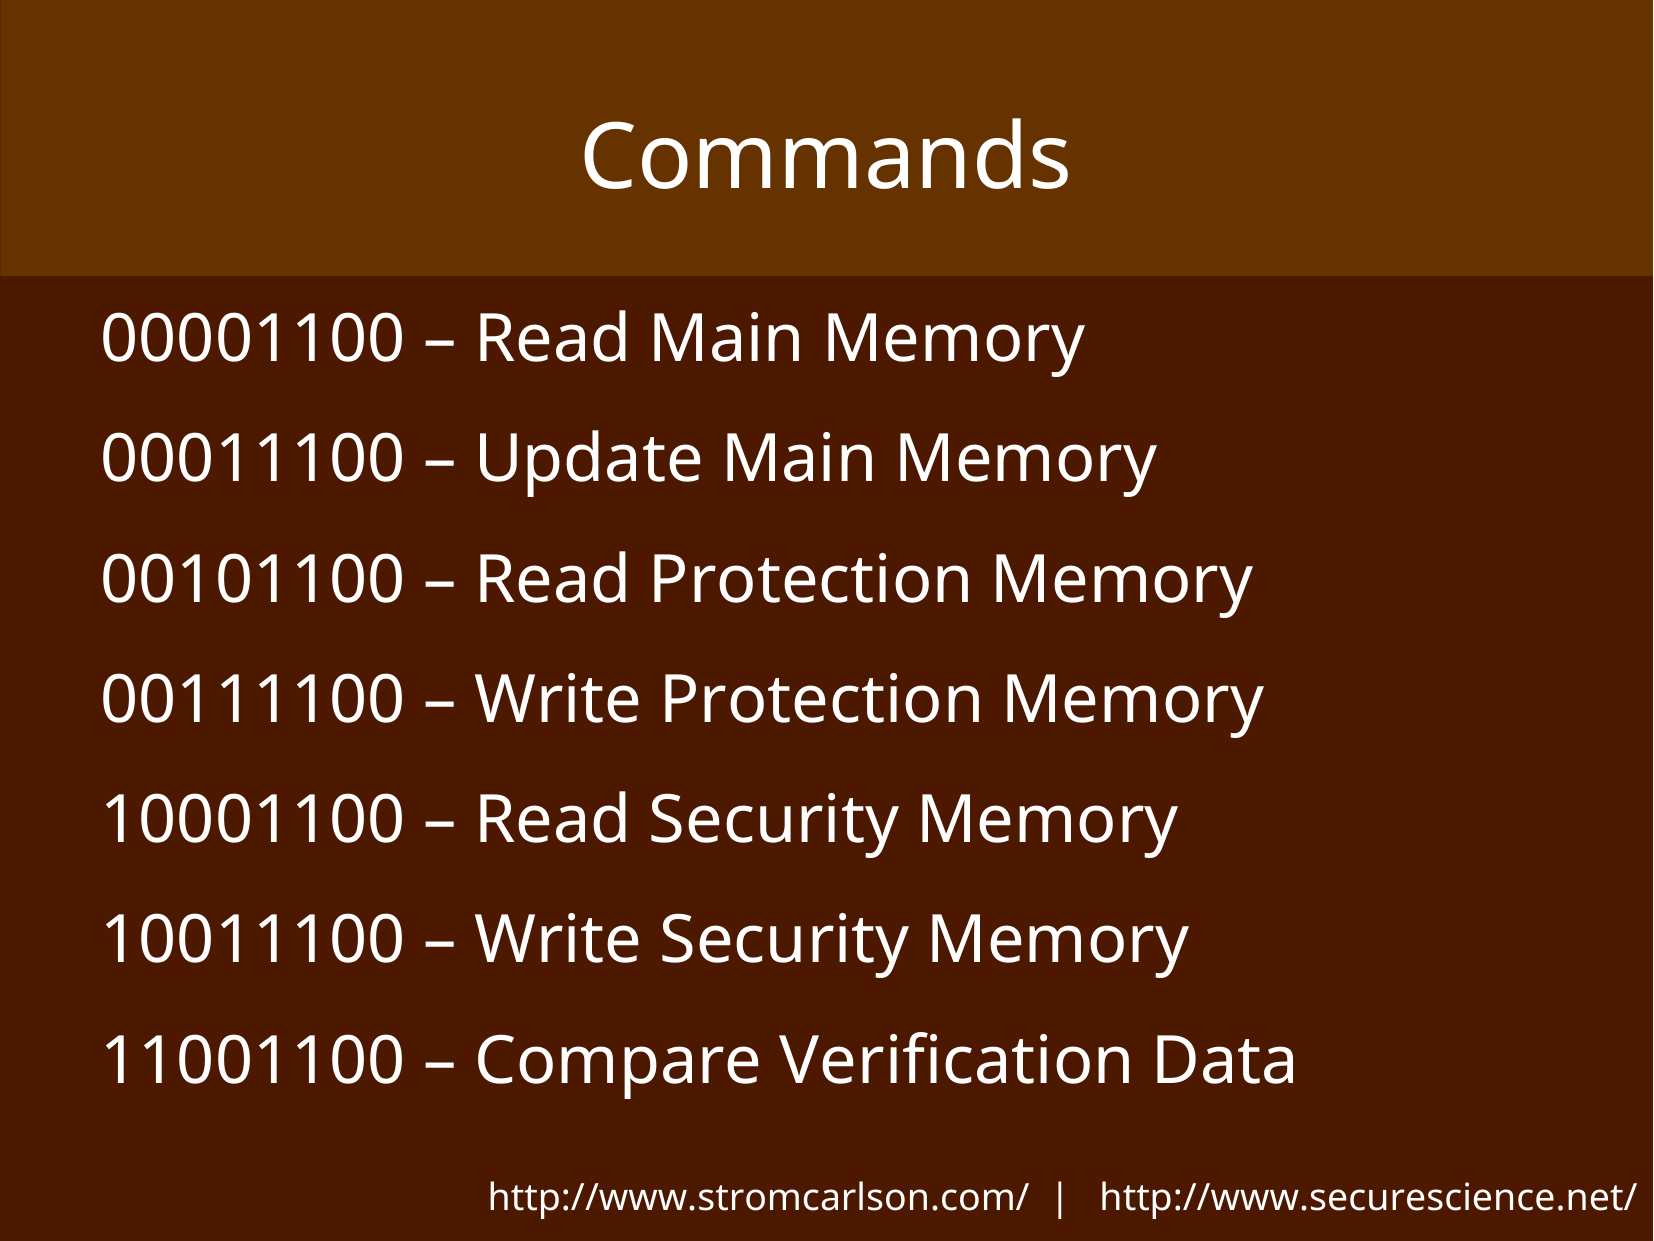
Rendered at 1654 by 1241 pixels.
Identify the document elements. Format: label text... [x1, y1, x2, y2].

title Commands [82, 49, 1571, 257]
list 00001100 – Read Main Memory 00011100 – Update Main Memory 00101100 – Read Protection Memory 00111100 – Write Protection Memory 10001100 – Read Security Memory 10011100 – Write Security Memory 11001100 – Compare Verification Data [82, 290, 1571, 1109]
